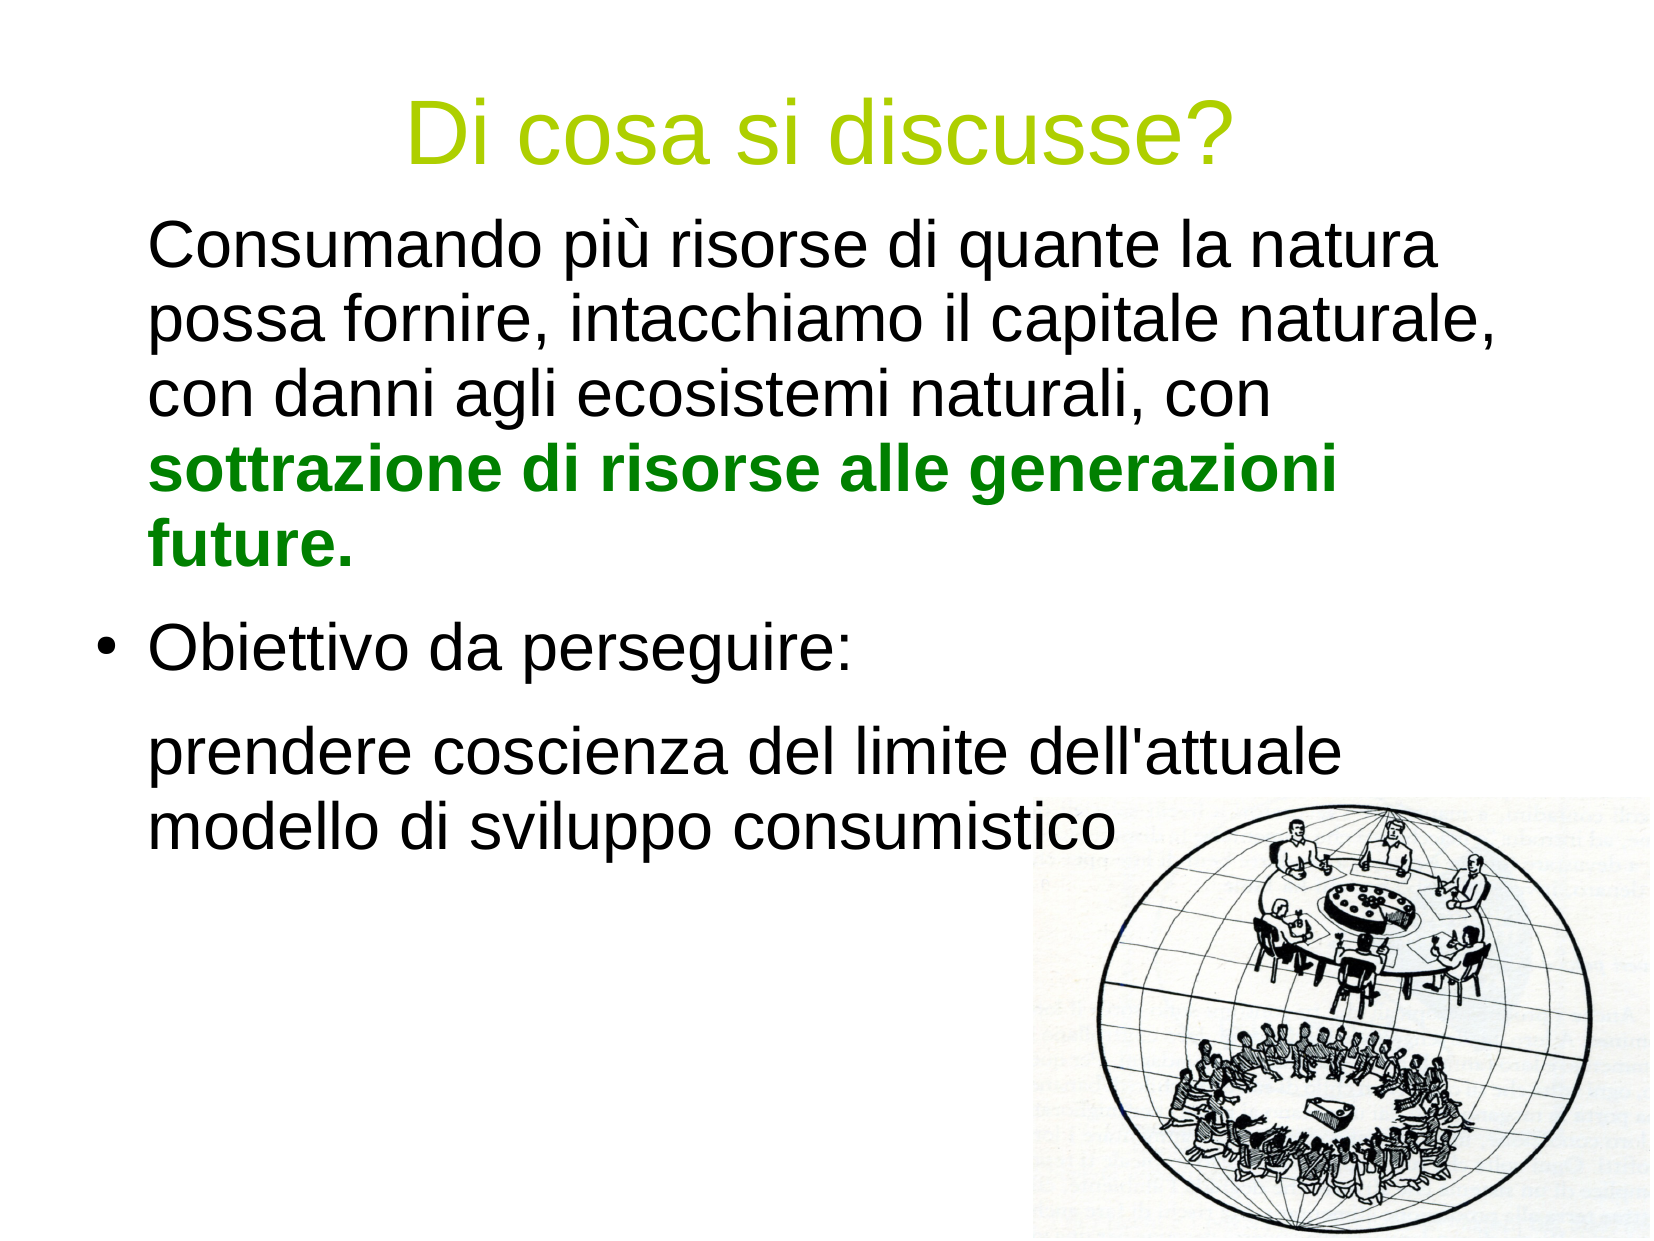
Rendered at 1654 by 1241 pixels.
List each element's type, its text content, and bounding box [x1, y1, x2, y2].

picture [1033, 797, 1650, 1238]
list Consumando più risorse di quante la natura possa fornire, intacchiamo il capitale naturale, con danni agli ecosistemi naturali, con sottrazione di risorse alle generazioni future. Obiettivo da perseguire: prendere coscienza del limite dell'attuale modello di sviluppo consumistico [76, 206, 1565, 1109]
title Di cosa si discusse? [76, 29, 1565, 206]
